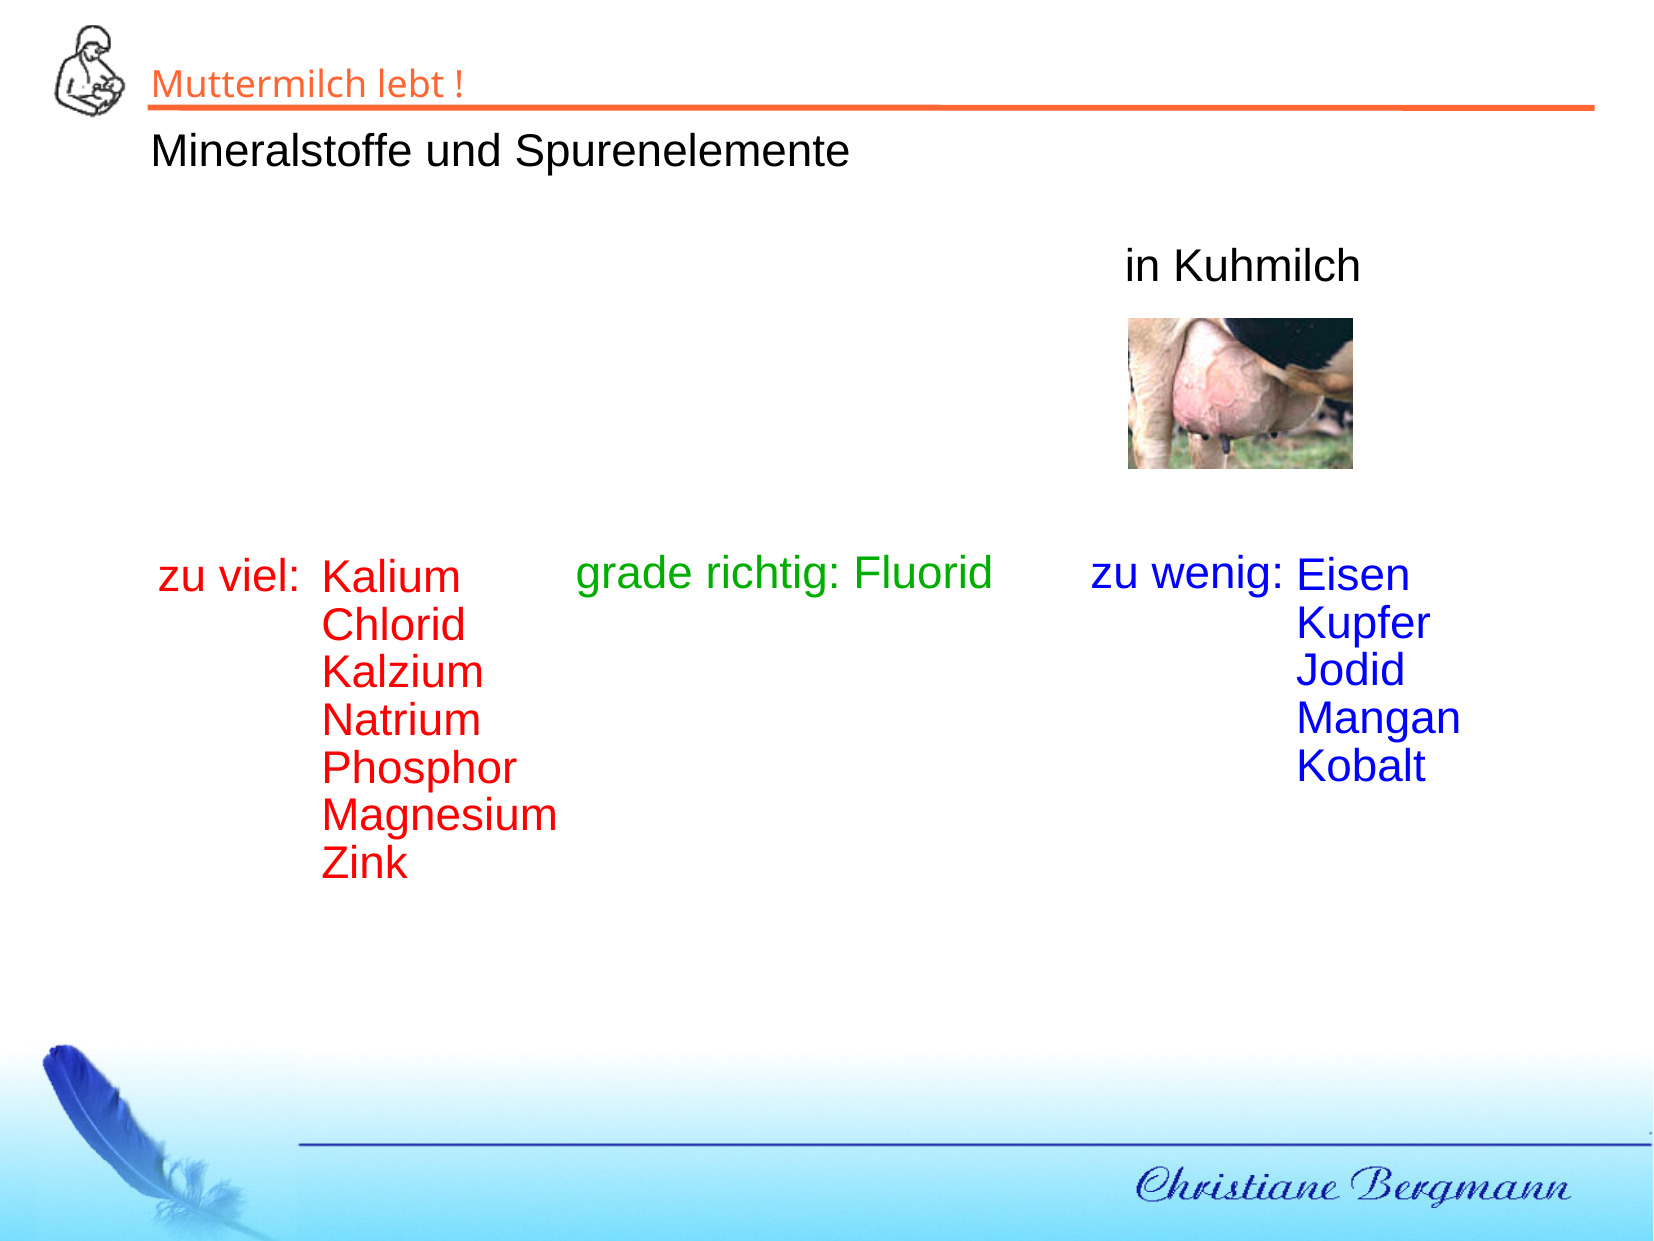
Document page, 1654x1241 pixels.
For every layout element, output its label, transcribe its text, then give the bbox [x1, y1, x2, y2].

text_box Muttermilch lebt ! [135, 41, 531, 117]
text_box in Kuhmilch [1110, 236, 1465, 299]
text_box Kalium Chlorid Kalzium Natrium Phosphor Magnesium Zink [306, 547, 573, 896]
picture [1128, 318, 1353, 470]
text_box grade richtig: Fluorid [560, 543, 1009, 606]
text_box Mineralstoffe und Spurenelemente [135, 120, 1034, 184]
text_box zu wenig: [1075, 543, 1300, 606]
text_box Eisen Kupfer Jodid Mangan Kobalt [1281, 545, 1477, 799]
text_box zu viel: [142, 545, 355, 609]
picture [0, 1033, 1654, 1241]
picture [54, 24, 130, 119]
